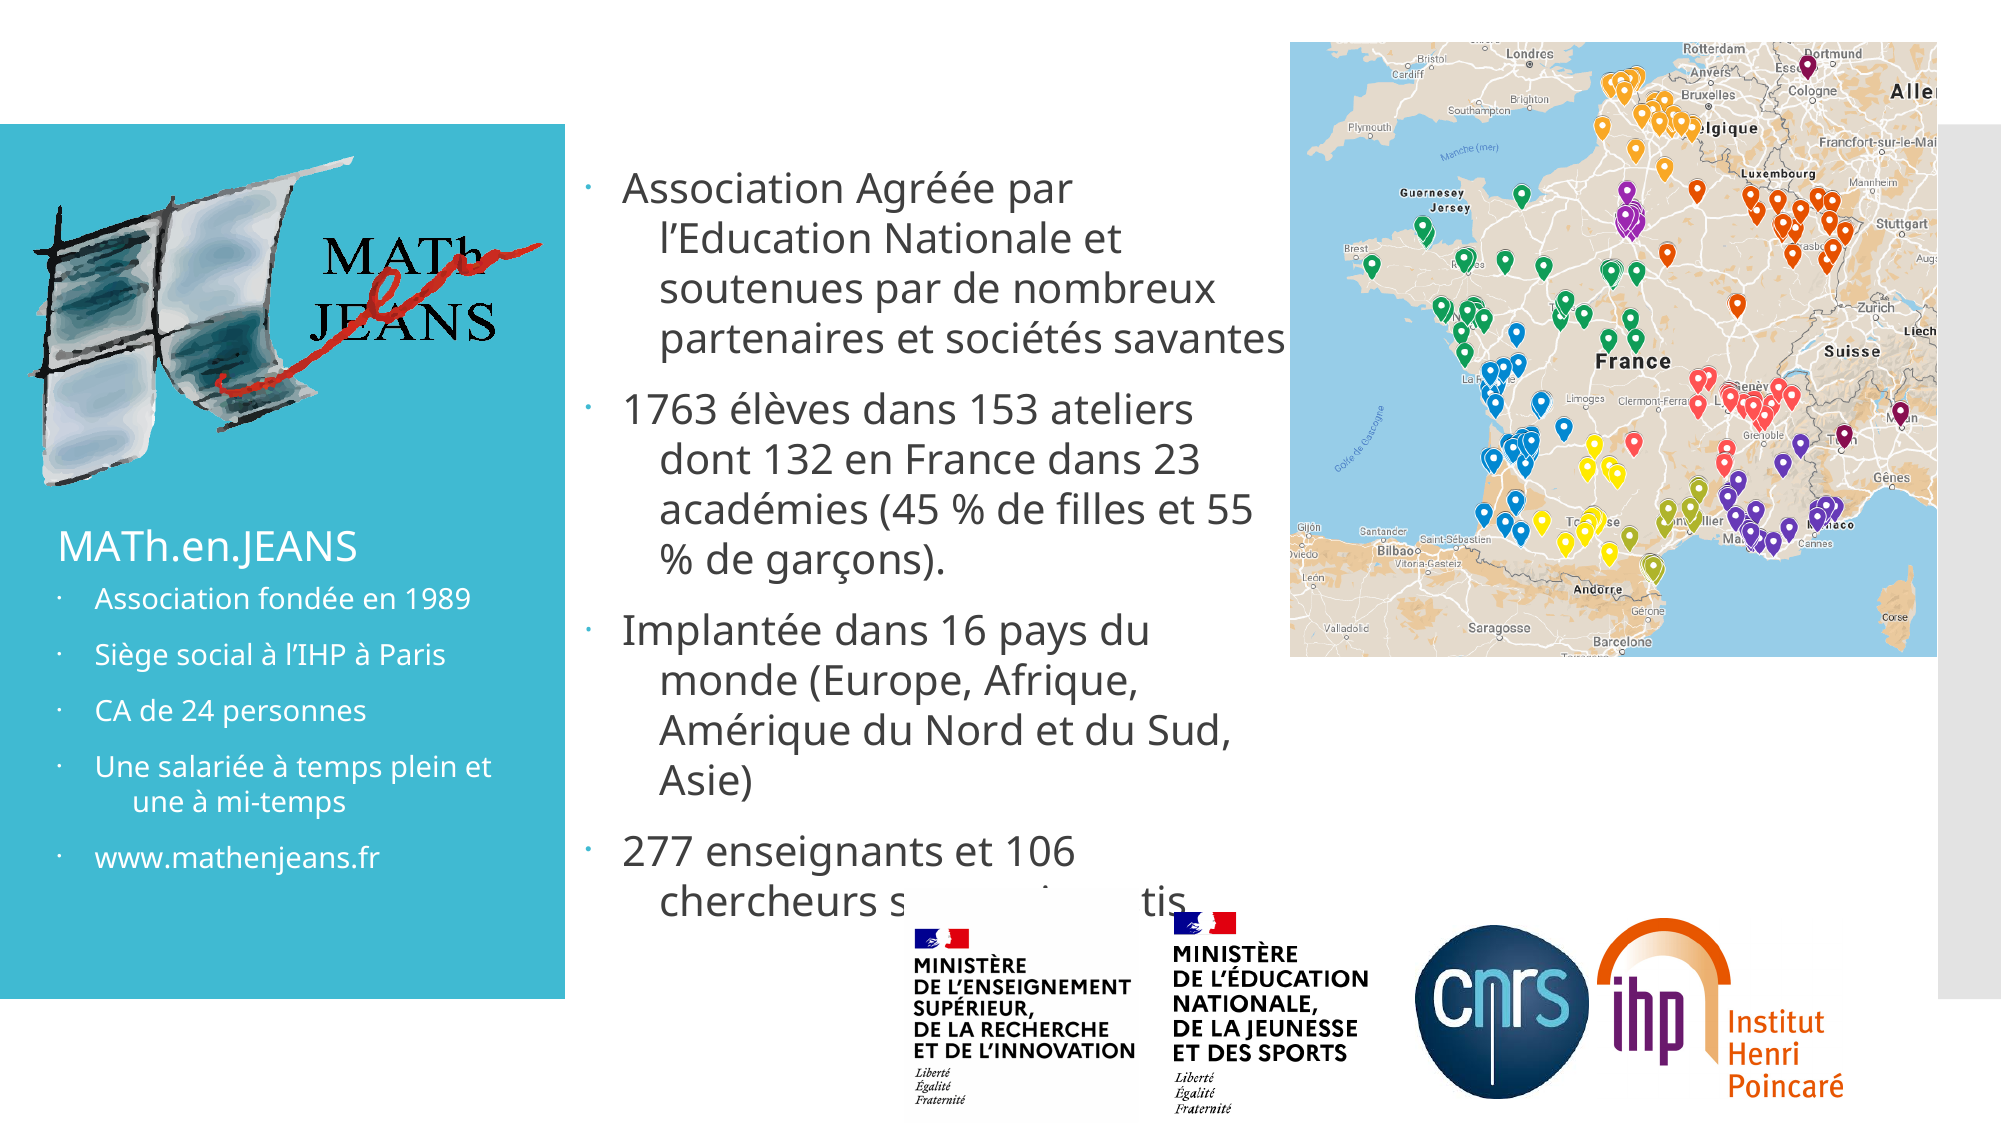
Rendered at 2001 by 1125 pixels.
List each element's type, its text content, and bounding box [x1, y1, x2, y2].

picture [904, 888, 1139, 1123]
title MATh.en.JEANS [41, 506, 519, 573]
picture [1169, 907, 1372, 1118]
picture [1597, 918, 1843, 1099]
list Association fondée en 1989 Siège social à l’IHP à Paris CA de 24 personnes Une salariée à temps plein et une à mi-temps www.mathenjeans.fr [41, 573, 519, 955]
picture [11, 135, 559, 506]
picture [1415, 925, 1589, 1099]
picture [1290, 42, 1937, 658]
list Association Agréée par l’Education Nationale et soutenues par de nombreux partenaires et sociétés savantes 1763 élèves dans 153 ateliers dont 132 en France dans 23 académies (45 % de filles et 55 % de garçons). Implantée dans 16 pays du monde (Europe, Afrique, Amérique du Nord et du Sud, Asie) 277 enseignants et 106 chercheurs se sont investis [569, 154, 1305, 873]
